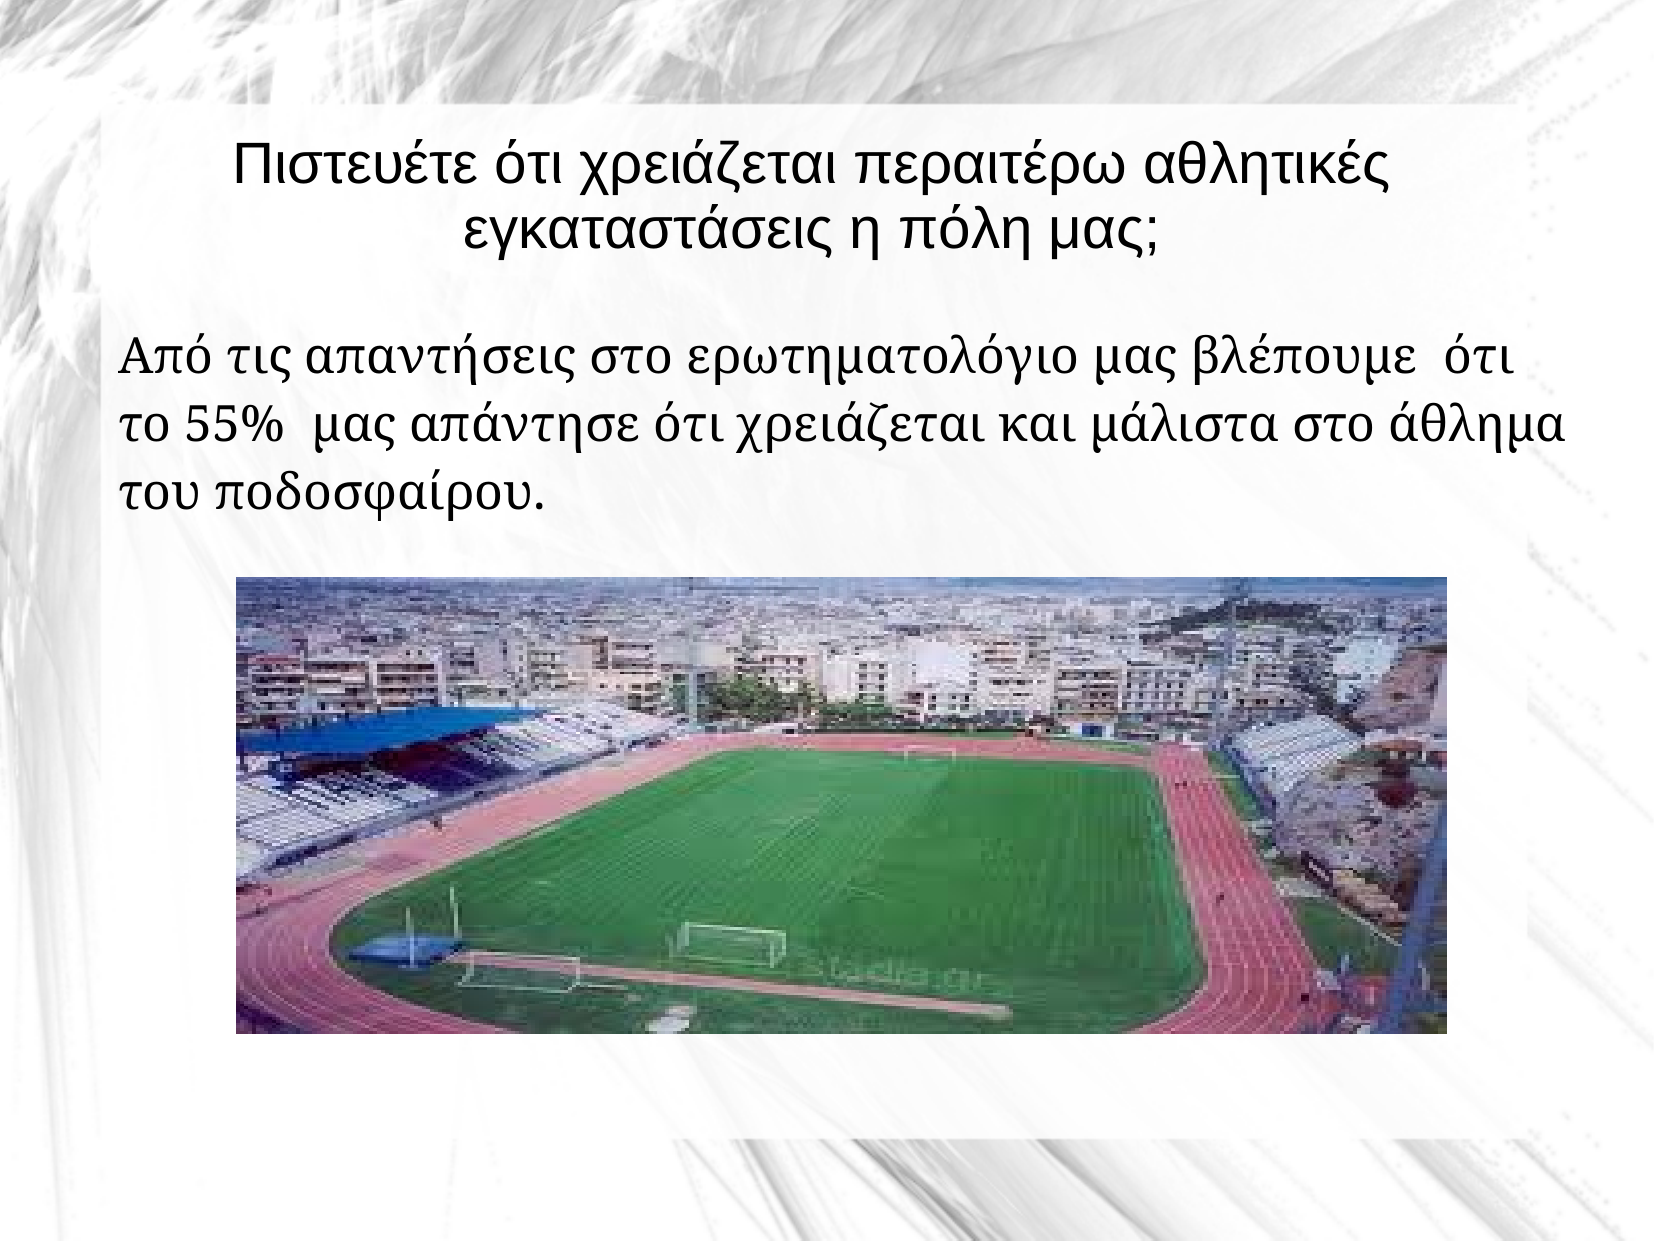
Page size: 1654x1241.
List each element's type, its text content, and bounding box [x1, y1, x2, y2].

title Πιστευέτε ότι χρειάζεται περαιτέρω αθλητικές εγκαταστάσεις η πόλη μας; [118, 112, 1506, 281]
list Από τις απαντήσεις στο ερωτηματολόγιο μας βλέπουμε ότι το 55% μας απάντησε ότι χρειάζεται και μάλιστα στο άθλημα του ποδοσφαίρου. [118, 319, 1571, 945]
picture [0, 0, 1654, 1241]
